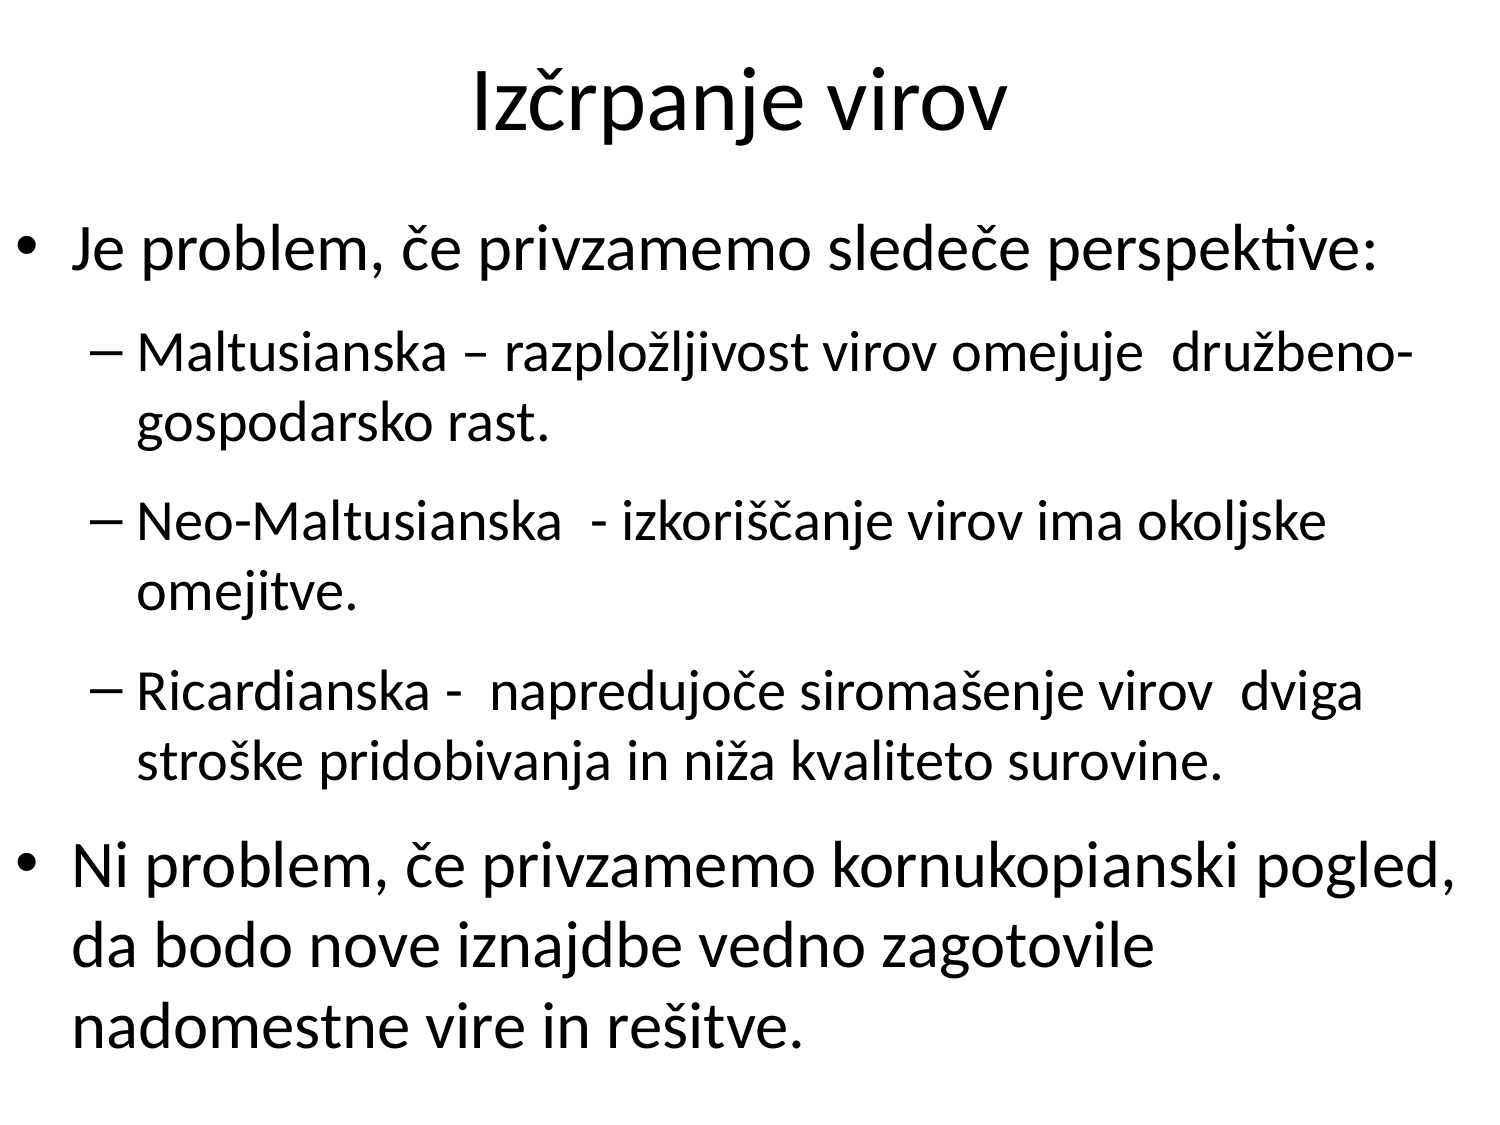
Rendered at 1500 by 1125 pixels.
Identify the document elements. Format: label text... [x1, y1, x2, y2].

list Je problem, če privzamemo sledeče perspektive: Maltusianska – razpložljivost virov omejuje družbeno-gospodarsko rast. Neo-Maltusianska - izkoriščanje virov ima okoljske omejitve. Ricardianska - napredujoče siromašenje virov dviga stroške pridobivanja in niža kvaliteto surovine. Ni problem, če privzamemo kornukopianski pogled, da bodo nove iznajdbe vedno zagotovile nadomestne vire in rešitve. [0, 196, 1500, 1125]
title Izčrpanje virov [64, 0, 1415, 188]
